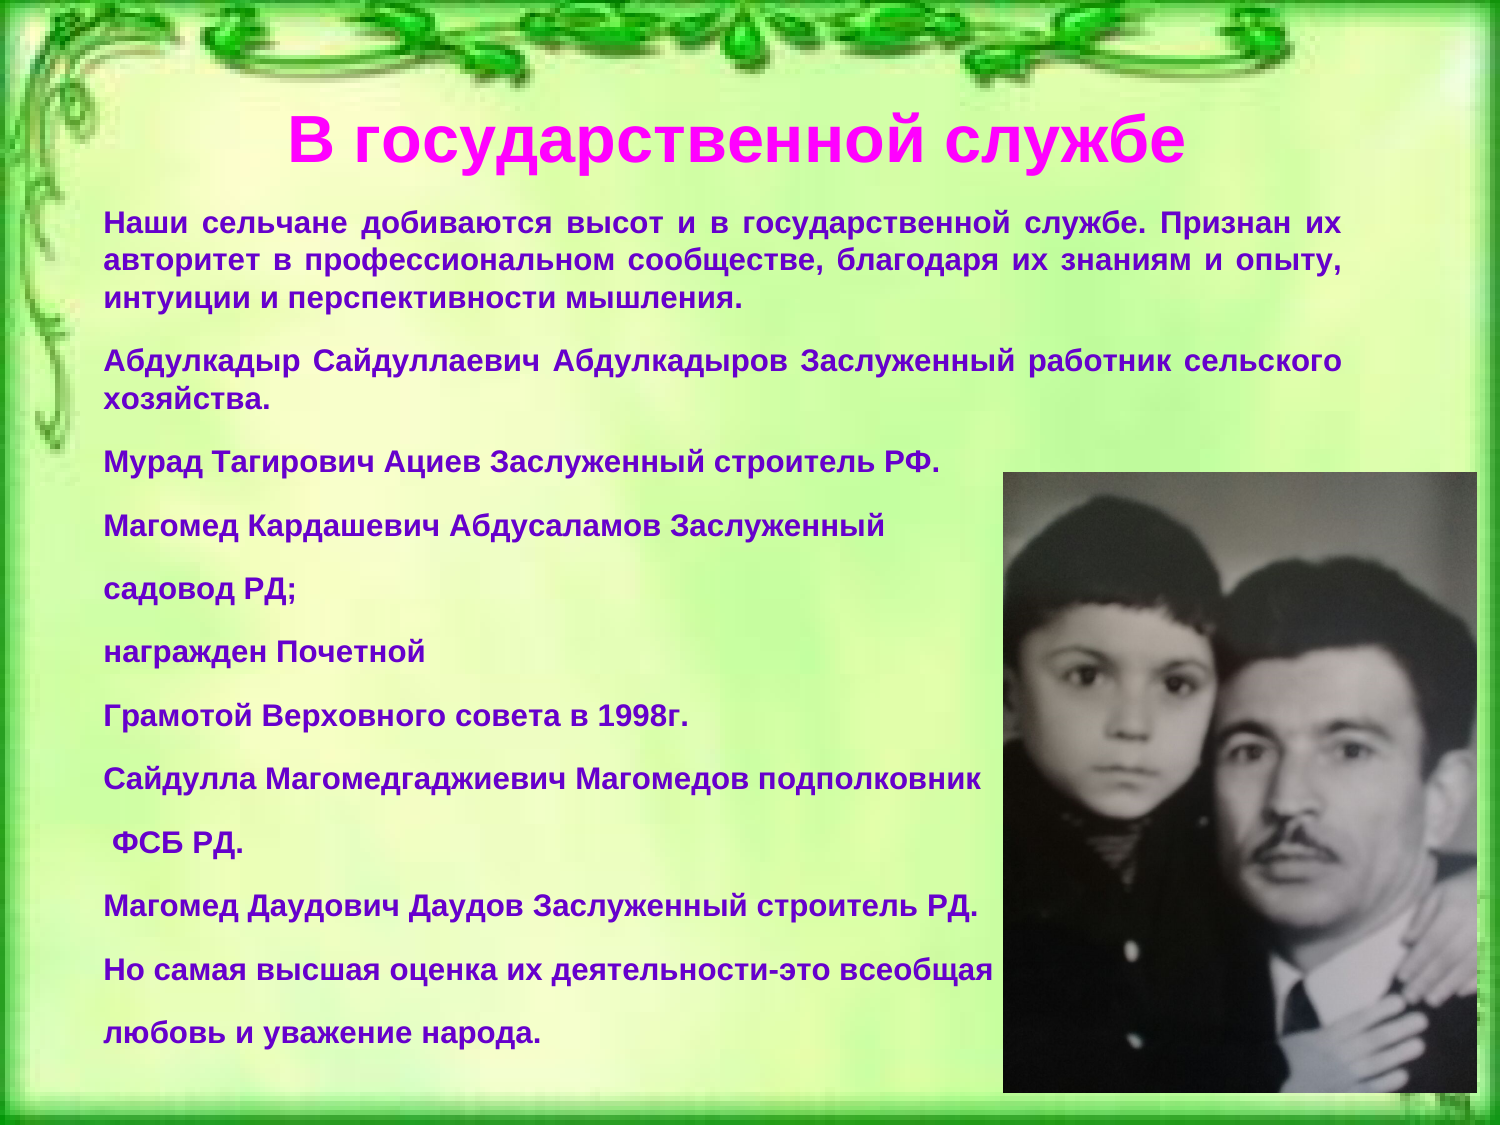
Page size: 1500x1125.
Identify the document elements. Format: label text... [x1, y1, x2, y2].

text_box В государственной службе Наши сельчане добиваются высот и в государственной службе. Признан их авторитет в профессиональном сообществе, благодаря их знаниям и опыту, интуиции и перспективности мышления. Абдулкадыр Сайдуллаевич Абдулкадыров Заслуженный работник сельского хозяйства. Мурад Тагирович Ациев Заслуженный строитель РФ. Магомед Кардашевич Абдусаламов Заслуженный садовод РД; награжден Почетной Грамотой Верховного совета в 1998г. Сайдулла Магомедгаджиевич Магомедов подполковник ФСБ РД. Магомед Даудович Даудов Заслуженный строитель РД. Но самая высшая оценка их деятельности-это всеобщая любовь и уважение народа. [88, 88, 1359, 1125]
picture [0, 0, 1500, 1125]
